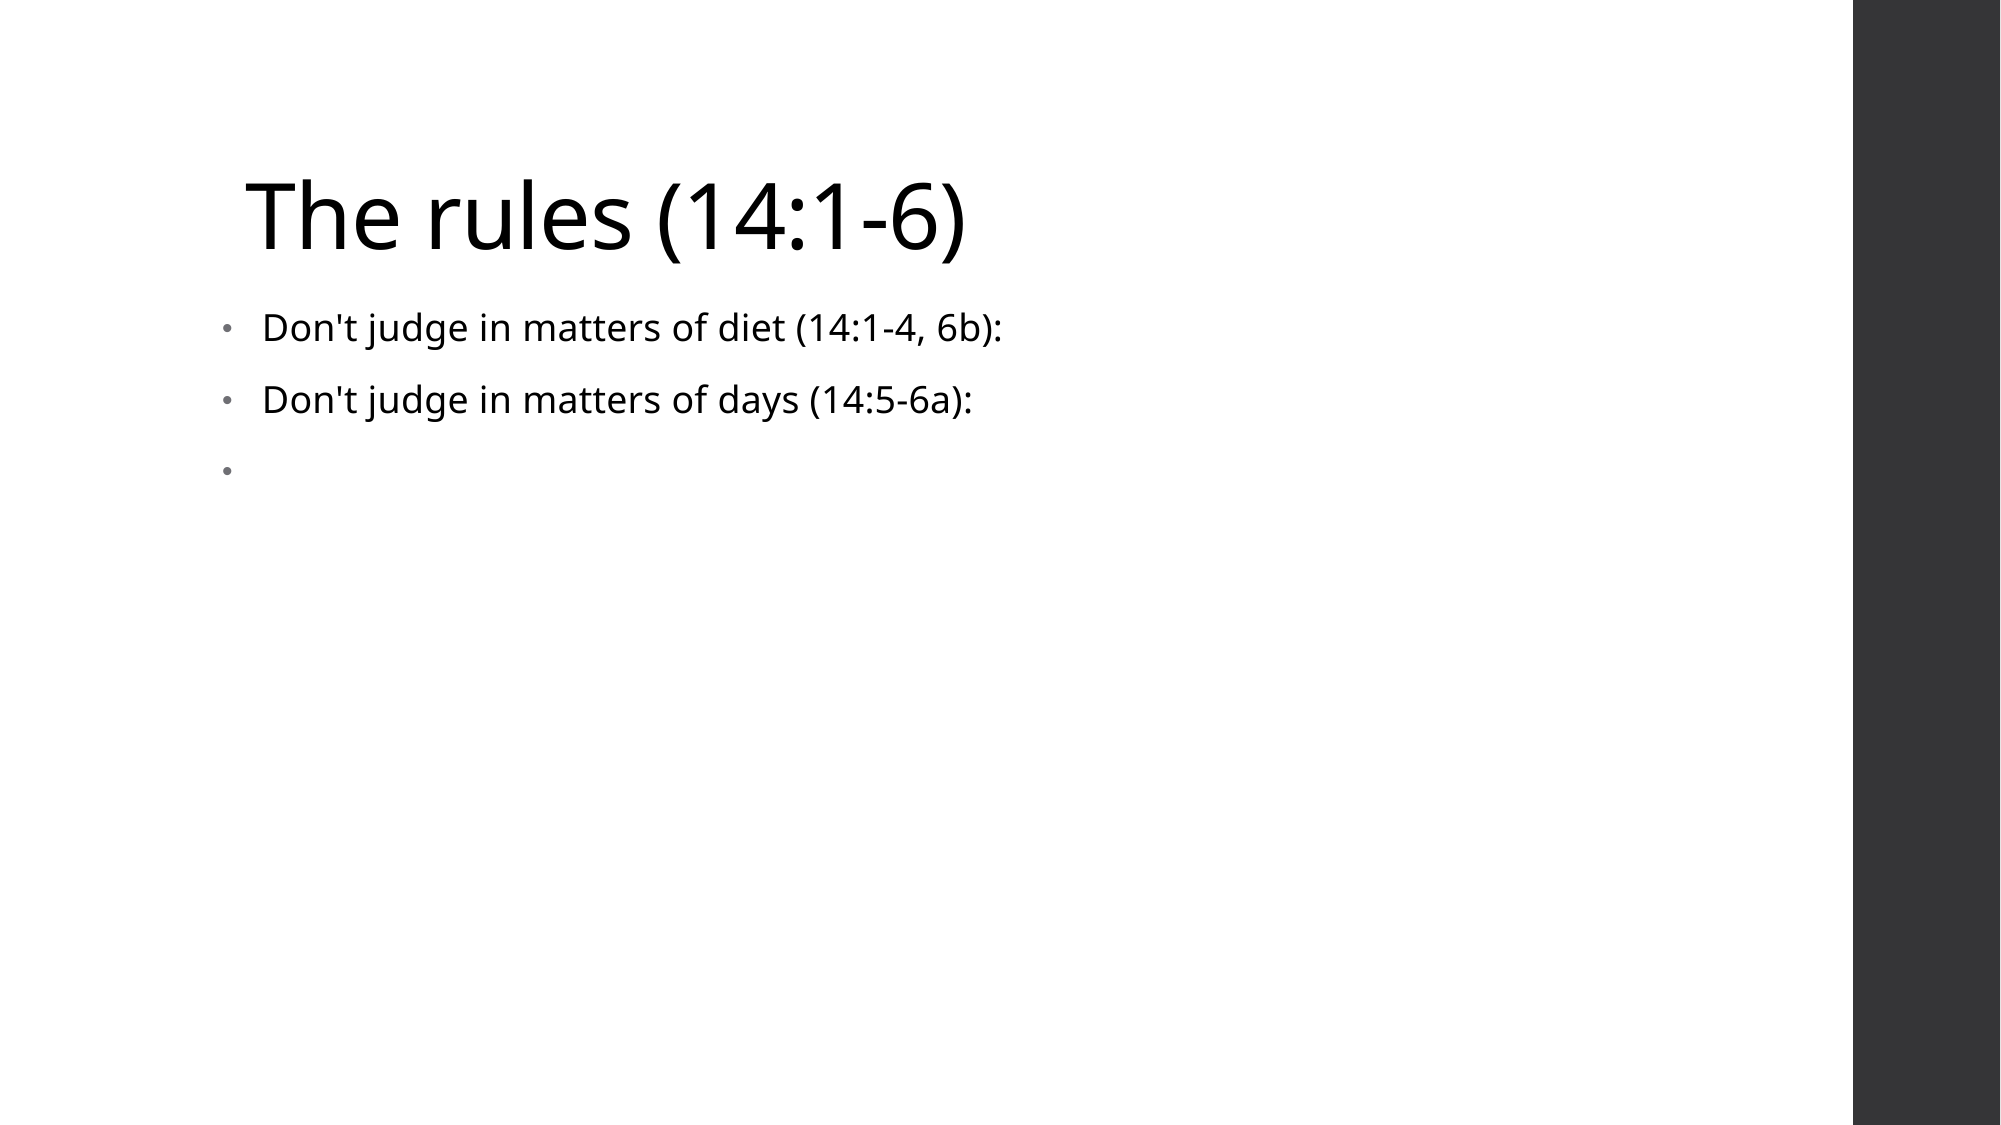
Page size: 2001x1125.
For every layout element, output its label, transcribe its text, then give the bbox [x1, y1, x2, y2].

title The rules (14:1-6) [206, 60, 1797, 278]
list Don't judge in matters of diet (14:1-4, 6b): Don't judge in matters of days (14:5-6a): [206, 299, 1617, 1014]
